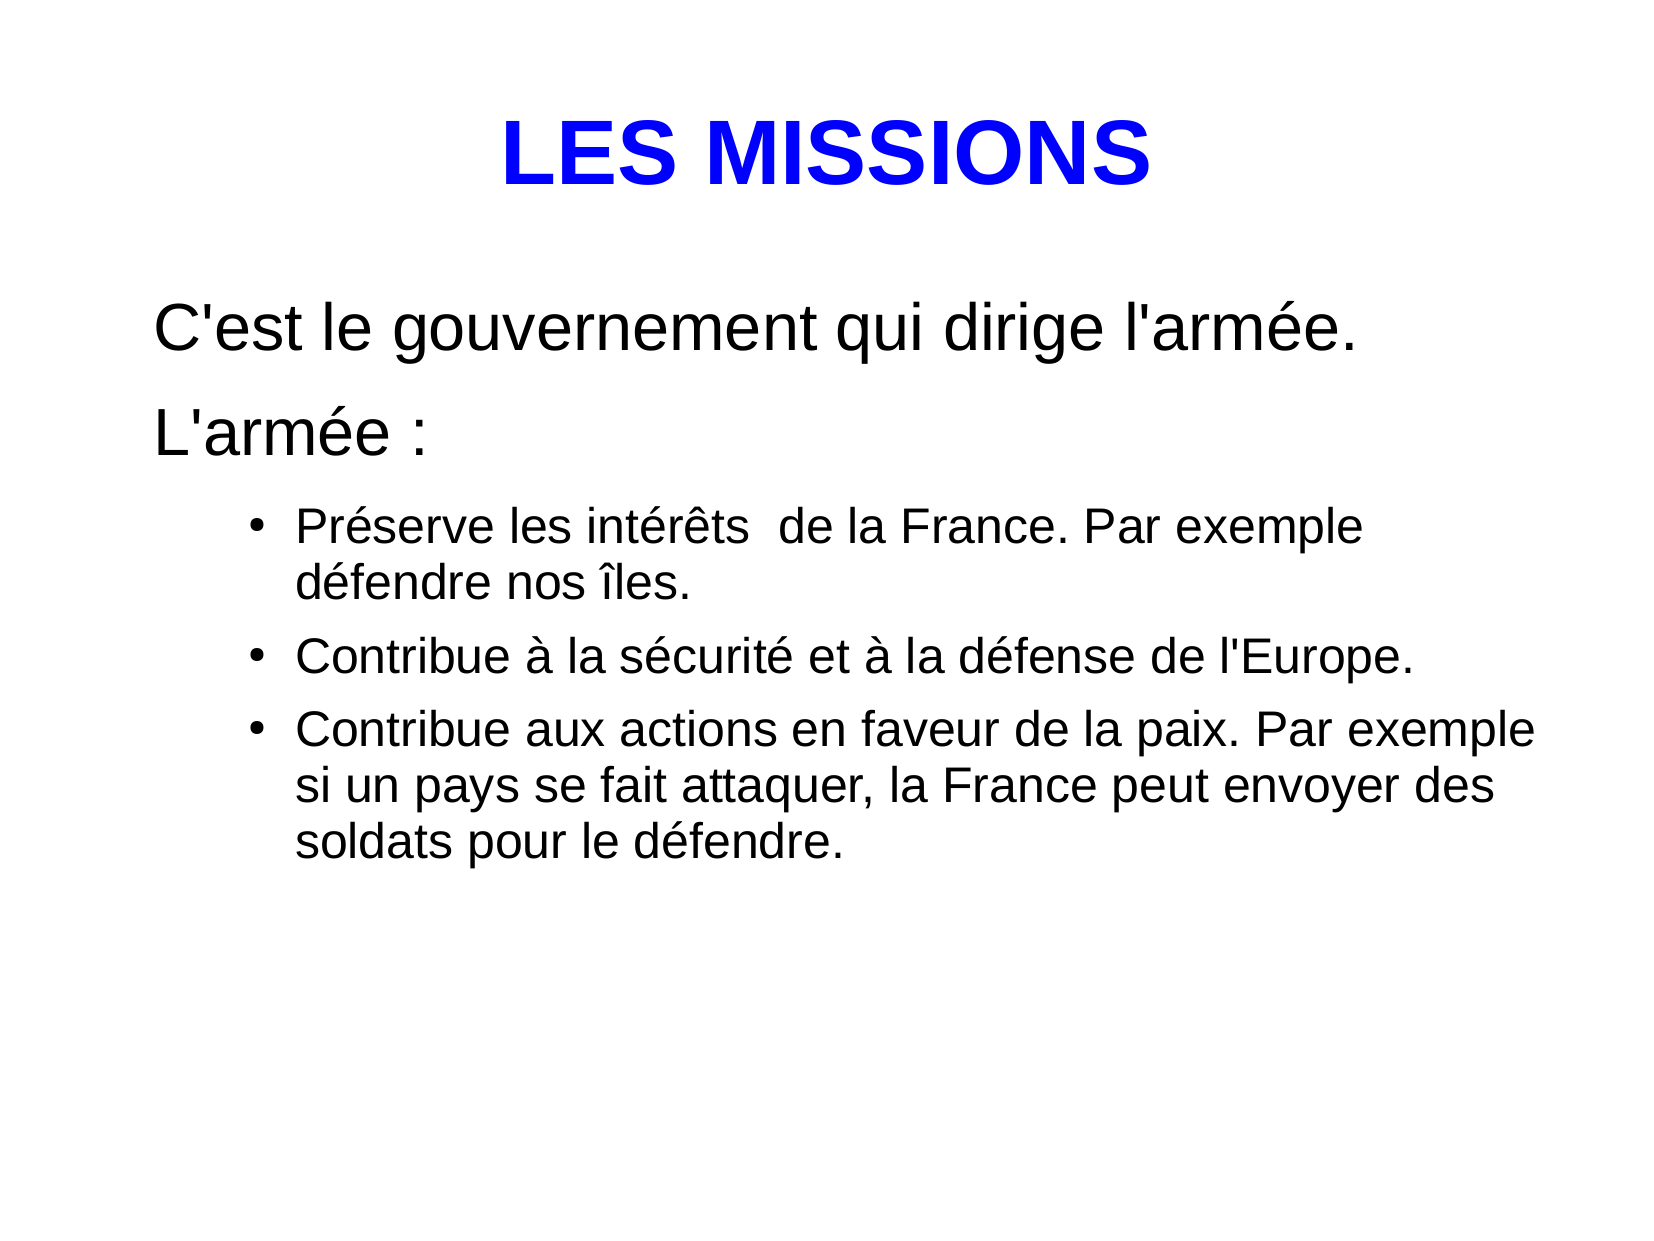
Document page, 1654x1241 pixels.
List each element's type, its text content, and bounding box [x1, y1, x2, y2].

title LES MISSIONS [82, 49, 1571, 257]
list C'est le gouvernement qui dirige l'armée. L'armée : Préserve les intérêts de la France. Par exemple défendre nos îles. Contribue à la sécurité et à la défense de l'Europe. Contribue aux actions en faveur de la paix. Par exemple si un pays se fait attaquer, la France peut envoyer des soldats pour le défendre. [82, 290, 1571, 1109]
